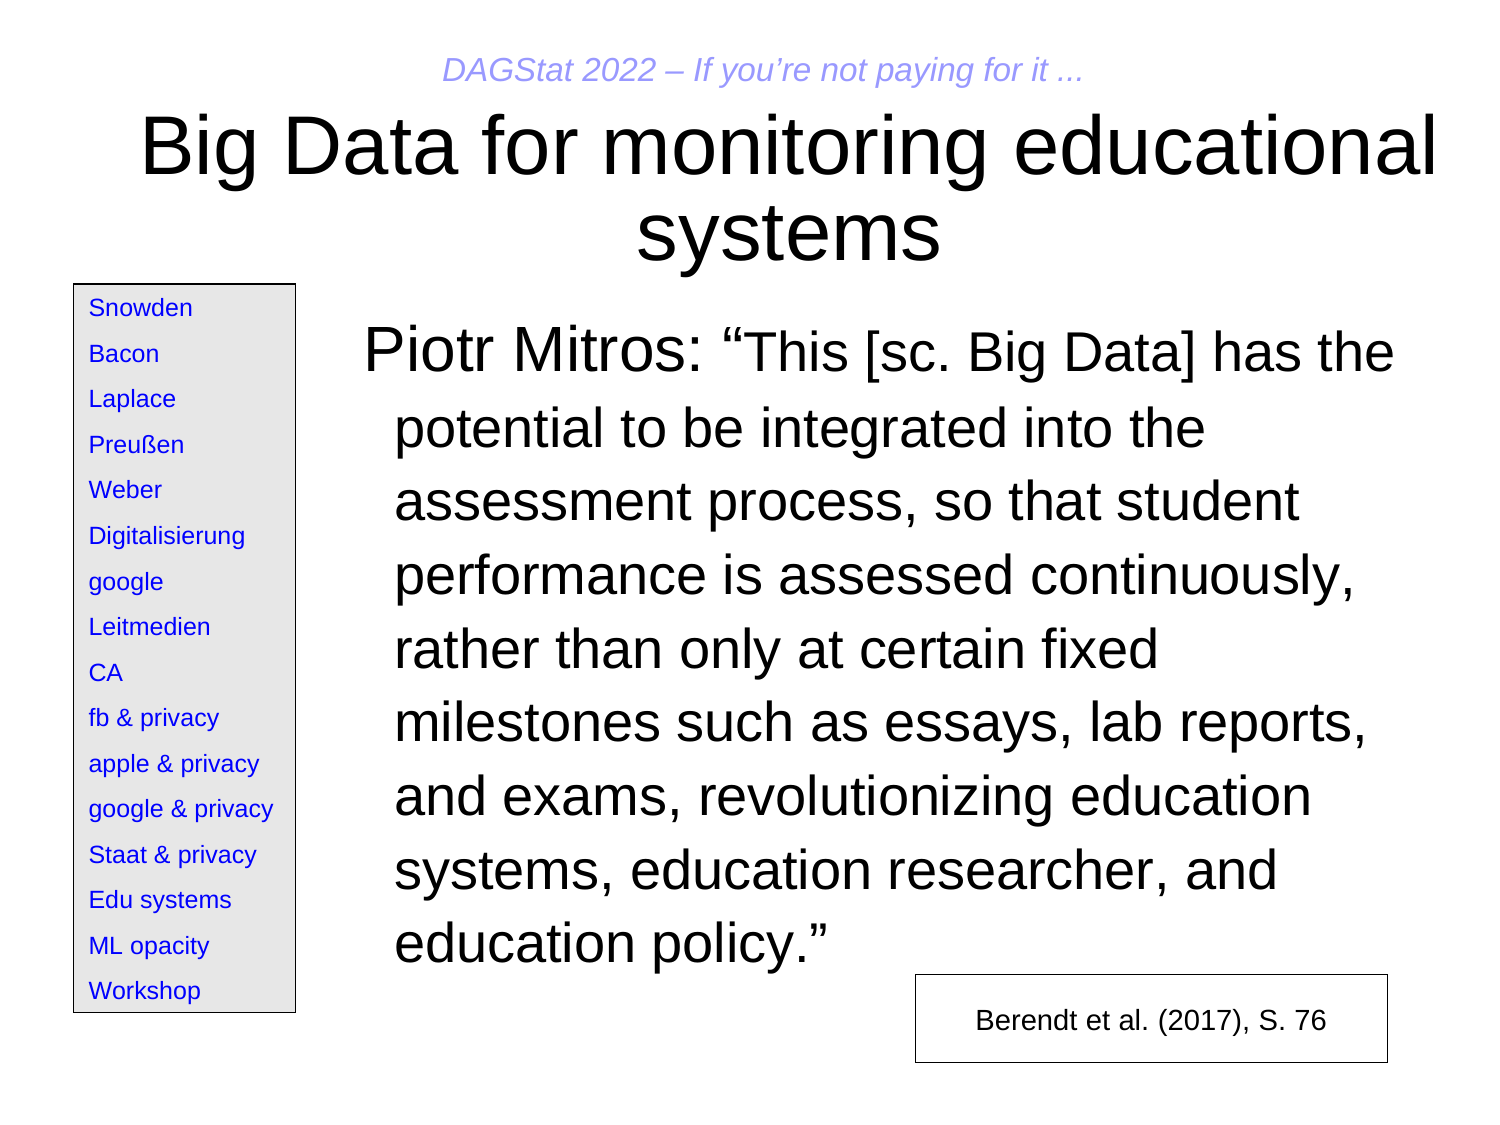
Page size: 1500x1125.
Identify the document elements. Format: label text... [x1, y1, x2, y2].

list Piotr Mitros: “This [sc. Big Data] has the potential to be integrated into the assessment process, so that student performance is assessed continuously, rather than only at certain fixed milestones such as essays, lab reports, and exams, revolutionizing education systems, education researcher, and education policy.” [327, 299, 1426, 975]
text_box Berendt et al. (2017), S. 76 [915, 974, 1388, 1063]
title Big Data for monitoring educational systems [114, 98, 1465, 286]
